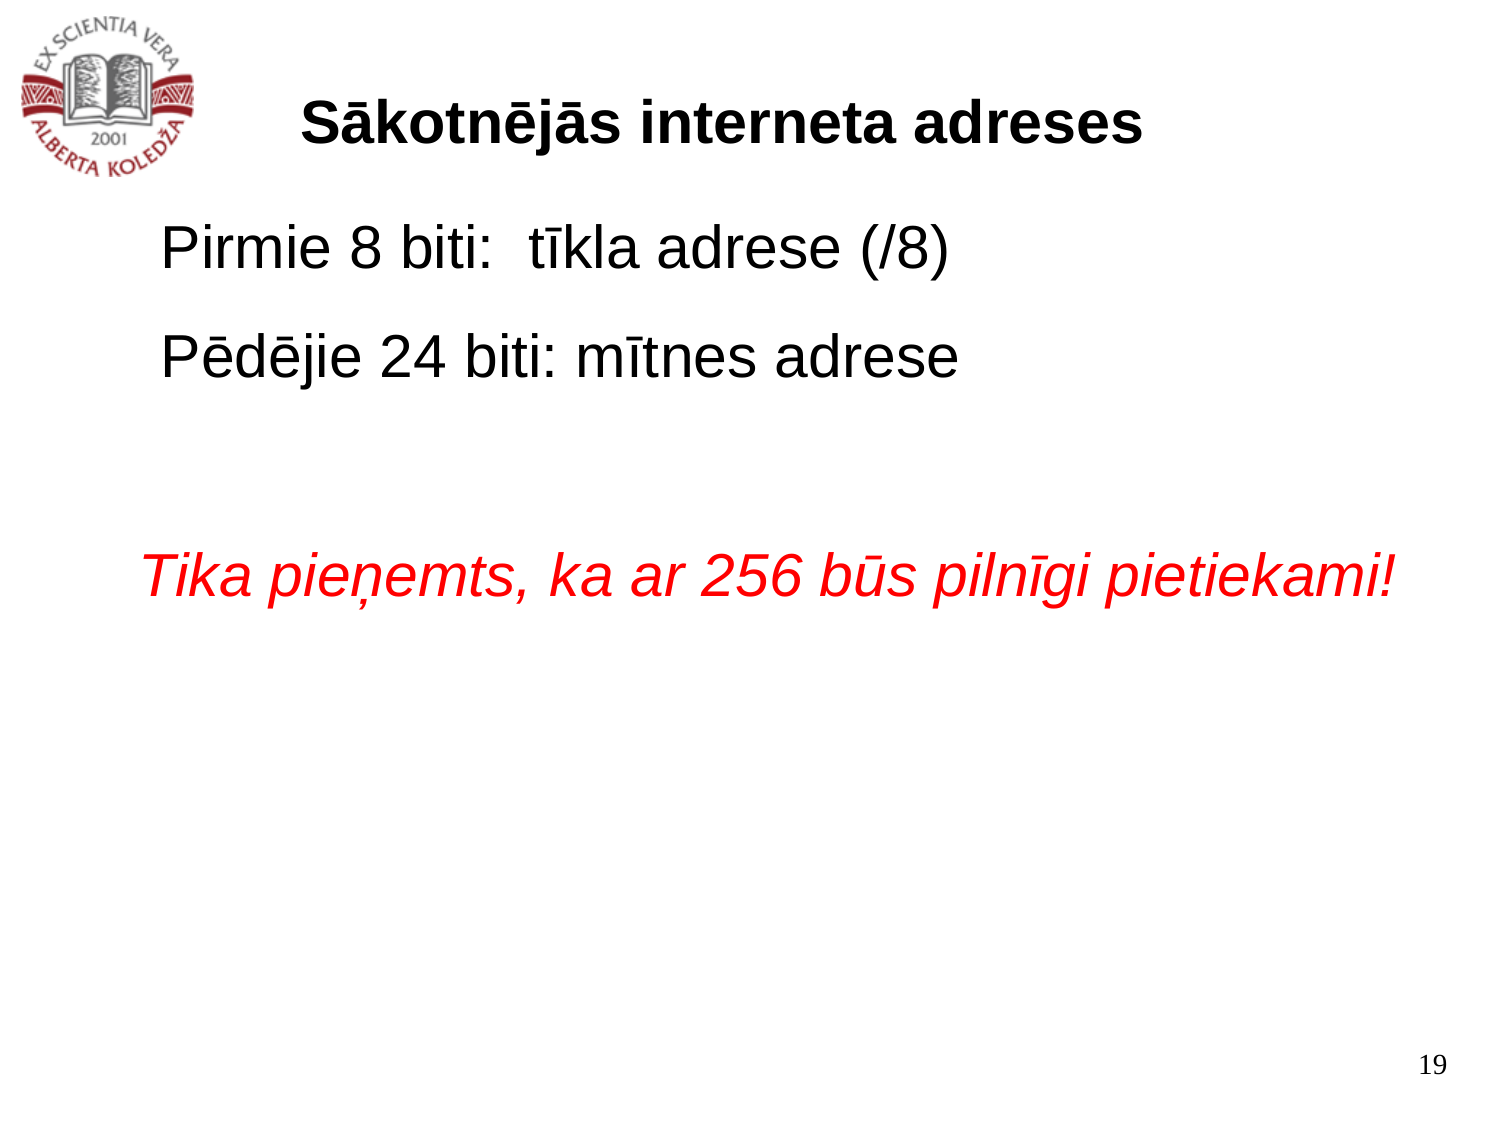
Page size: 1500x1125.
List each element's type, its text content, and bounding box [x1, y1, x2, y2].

picture [21, 16, 194, 177]
list Pirmie 8 biti: tīkla adrese (/8) Pēdējie 24 biti: mītnes adrese Tika pieņemts, ka ar 256 būs pilnīgi pietiekami! [74, 200, 1463, 1101]
text_box <skaitlis> [1312, 1037, 1463, 1101]
title Sākotnējās interneta adreses [50, 62, 1374, 175]
